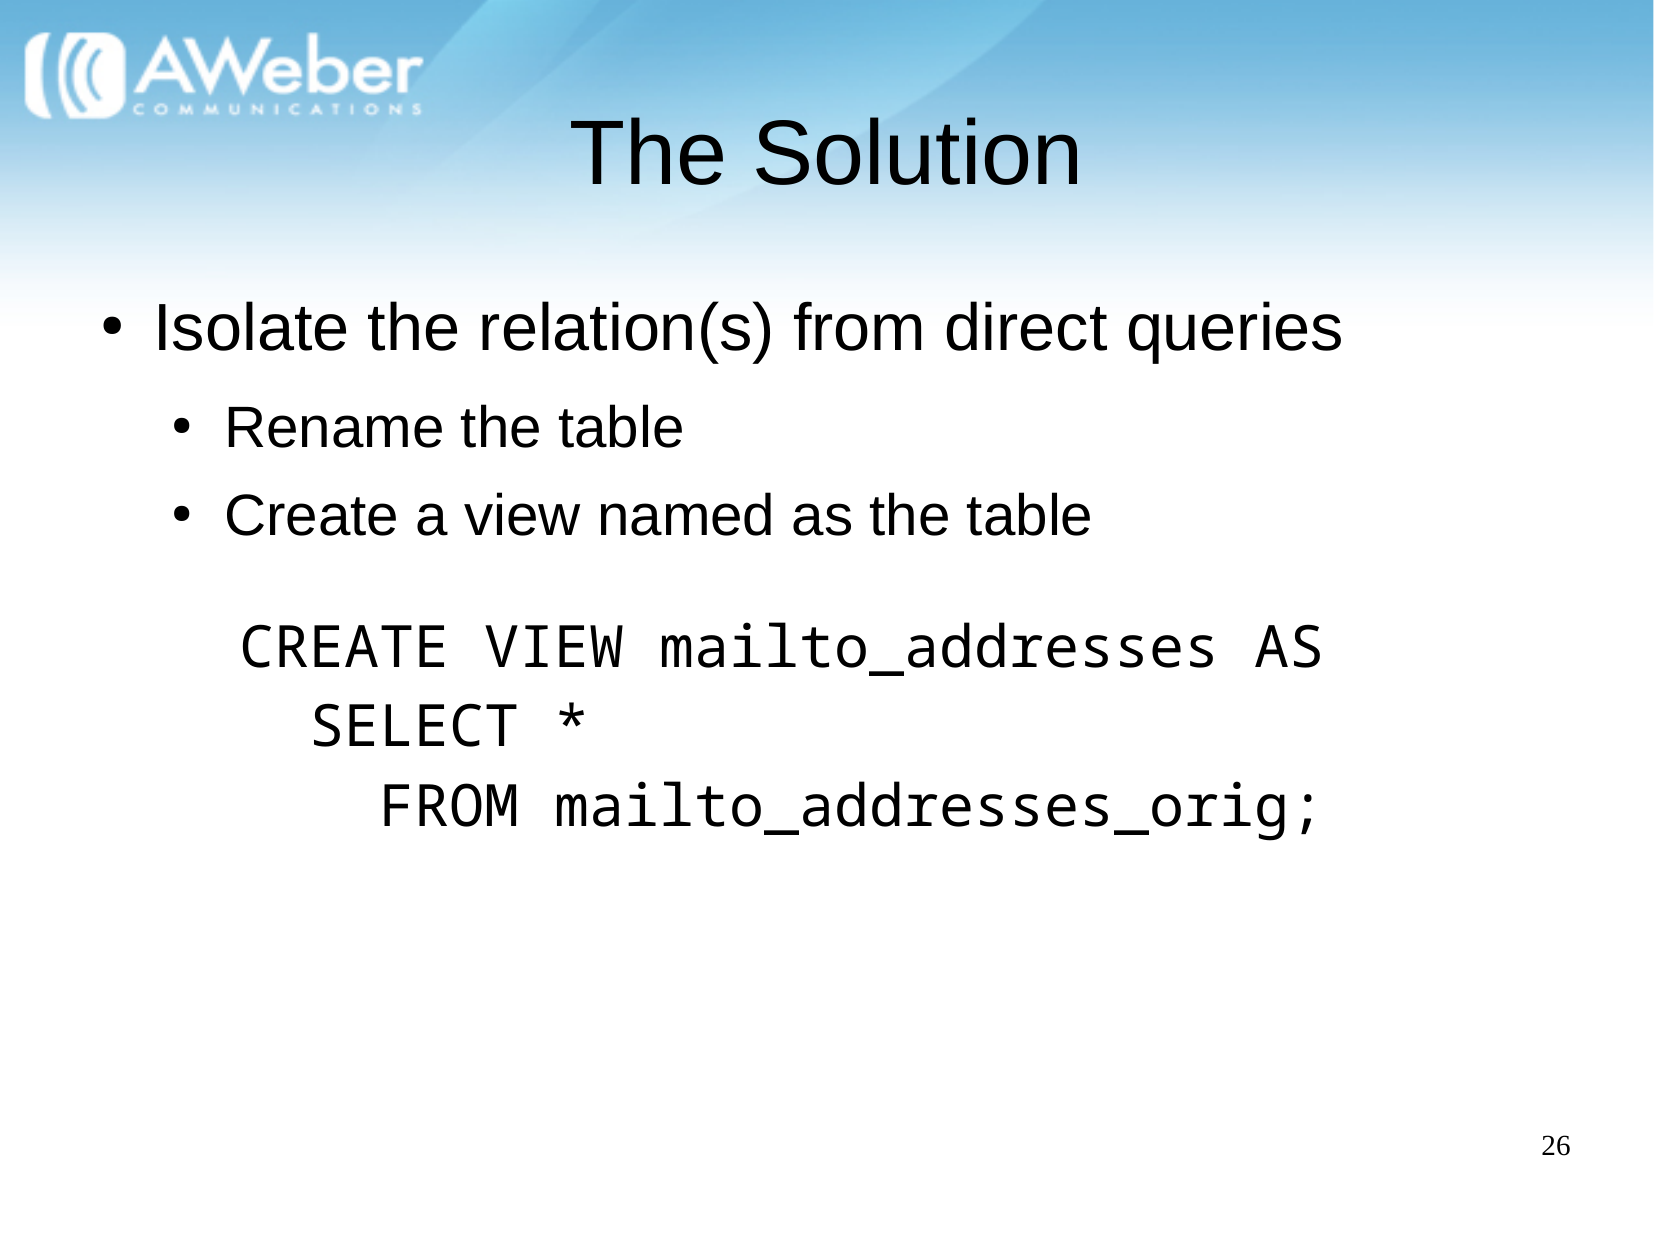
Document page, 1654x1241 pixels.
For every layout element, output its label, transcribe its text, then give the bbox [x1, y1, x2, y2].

picture [0, 0, 1654, 376]
title The Solution [82, 49, 1571, 257]
list Isolate the relation(s) from direct queries Rename the table Create a view named as the table [82, 290, 1571, 1109]
text_box CREATE VIEW mailto_addresses AS SELECT * FROM mailto_addresses_orig; [225, 597, 1341, 788]
